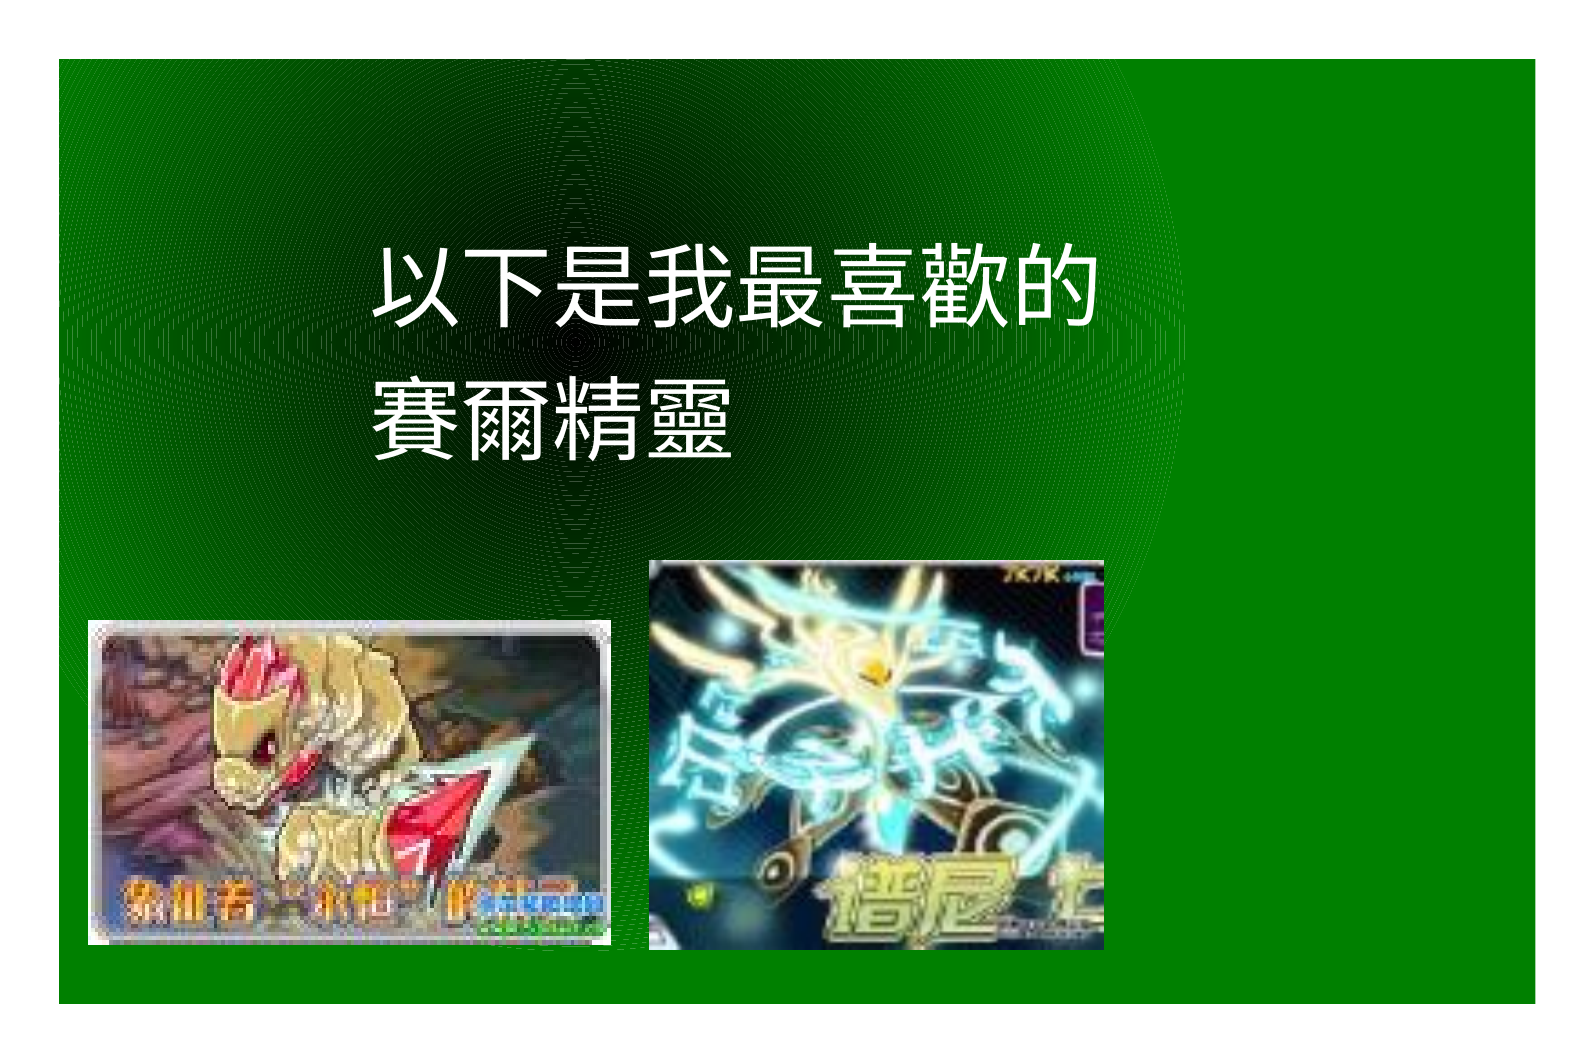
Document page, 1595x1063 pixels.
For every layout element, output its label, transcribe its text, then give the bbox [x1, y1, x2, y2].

picture [88, 620, 611, 945]
picture [649, 560, 1104, 950]
text_box 以下是我最喜歡的賽爾精靈 [354, 206, 1152, 442]
